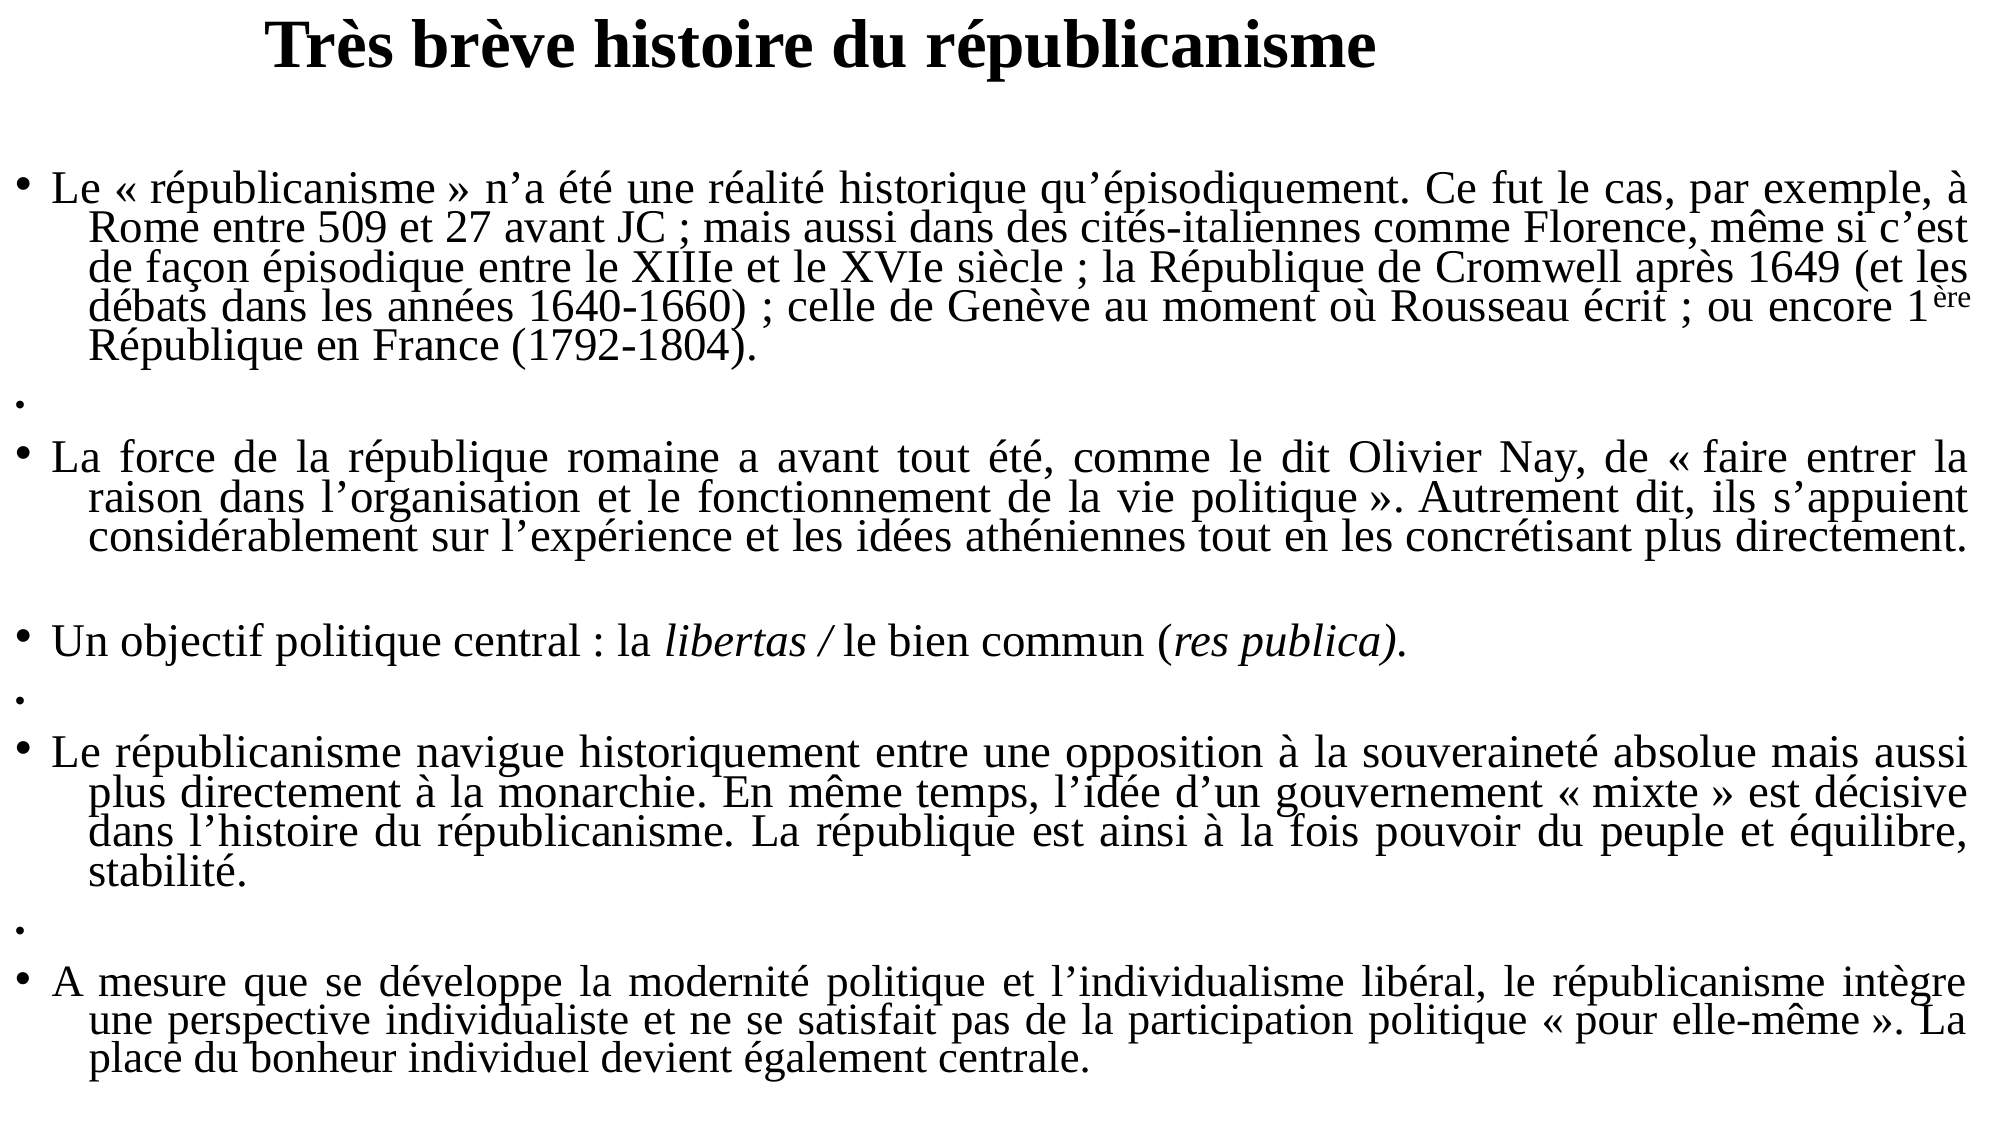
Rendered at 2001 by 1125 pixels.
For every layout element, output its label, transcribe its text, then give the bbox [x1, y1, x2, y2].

list Le « républicanisme » n’a été une réalité historique qu’épisodiquement. Ce fut le cas, par exemple, à Rome entre 509 et 27 avant JC ; mais aussi dans des cités-italiennes comme Florence, même si c’est de façon épisodique entre le XIIIe et le XVIe siècle ; la République de Cromwell après 1649 (et les débats dans les années 1640-1660) ; celle de Genève au moment où Rousseau écrit ; ou encore 1ère République en France (1792-1804). La force de la république romaine a avant tout été, comme le dit Olivier Nay, de « faire entrer la raison dans l’organisation et le fonctionnement de la vie politique ». Autrement dit, ils s’appuient considérablement sur l’expérience et les idées athéniennes tout en les concrétisant plus directement. Un objectif politique central : la libertas / le bien commun (res publica). Le républicanisme navigue historiquement entre une opposition à la souveraineté absolue mais aussi plus directement à la monarchie. En même temps, l’idée d’un gouvernement « mixte » est décisive dans l’histoire du républicanisme. La république est ainsi à la fois pouvoir du peuple et équilibre, stabilité. A mesure que se développe la modernité politique et l’individualisme libéral, le républicanisme intègre une perspective individualiste et ne se satisfait pas de la participation politique « pour elle-même ». La place du bonheur individuel devient également centrale. [0, 164, 1986, 1125]
title Très brève histoire du républicanisme [249, 0, 1750, 91]
